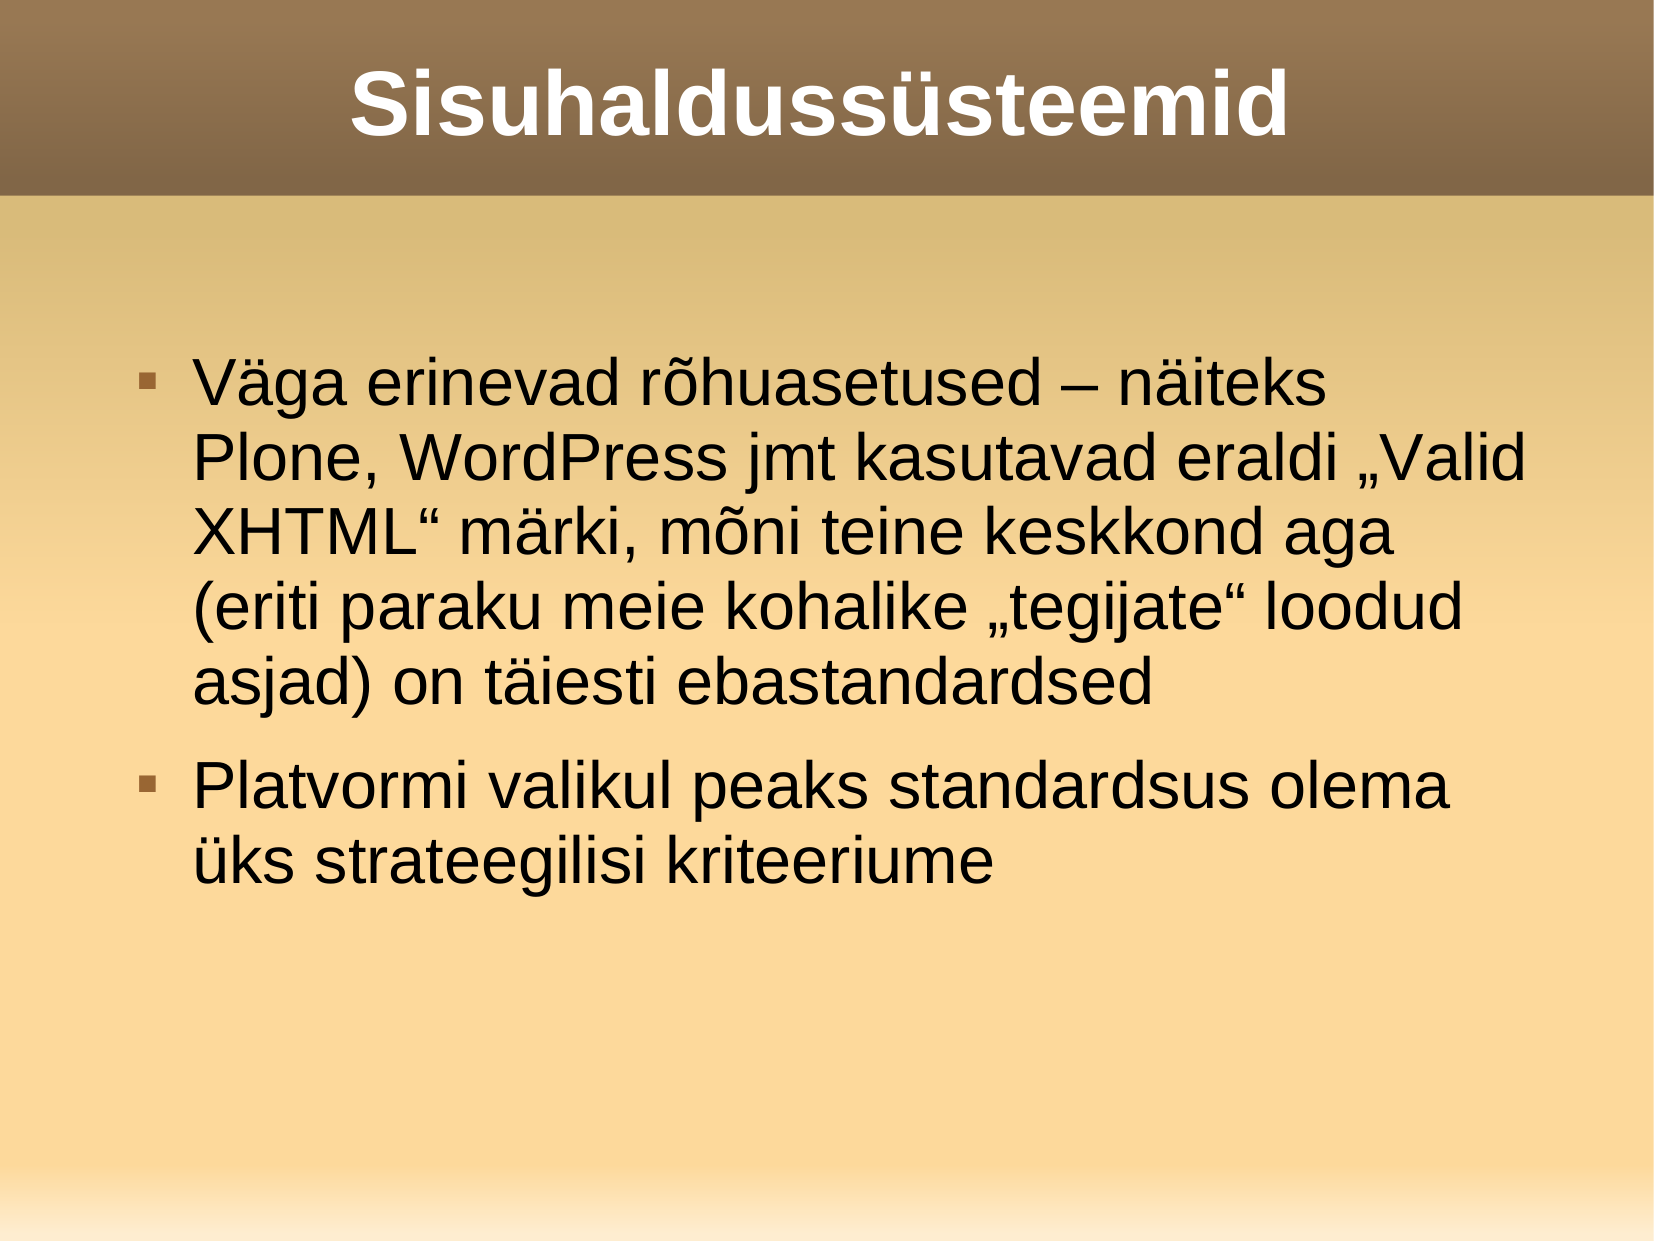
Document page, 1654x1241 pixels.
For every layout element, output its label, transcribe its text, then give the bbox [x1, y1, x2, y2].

title Sisuhaldussüsteemid [76, 0, 1565, 208]
list Väga erinevad rõhuasetused – näiteks Plone, WordPress jmt kasutavad eraldi „Valid XHTML“ märki, mõni teine keskkond aga (eriti paraku meie kohalike „tegijate“ loodud asjad) on täiesti ebastandardsed Platvormi valikul peaks standardsus olema üks strateegilisi kriteeriume [121, 344, 1532, 1125]
picture [0, 0, 1654, 1241]
